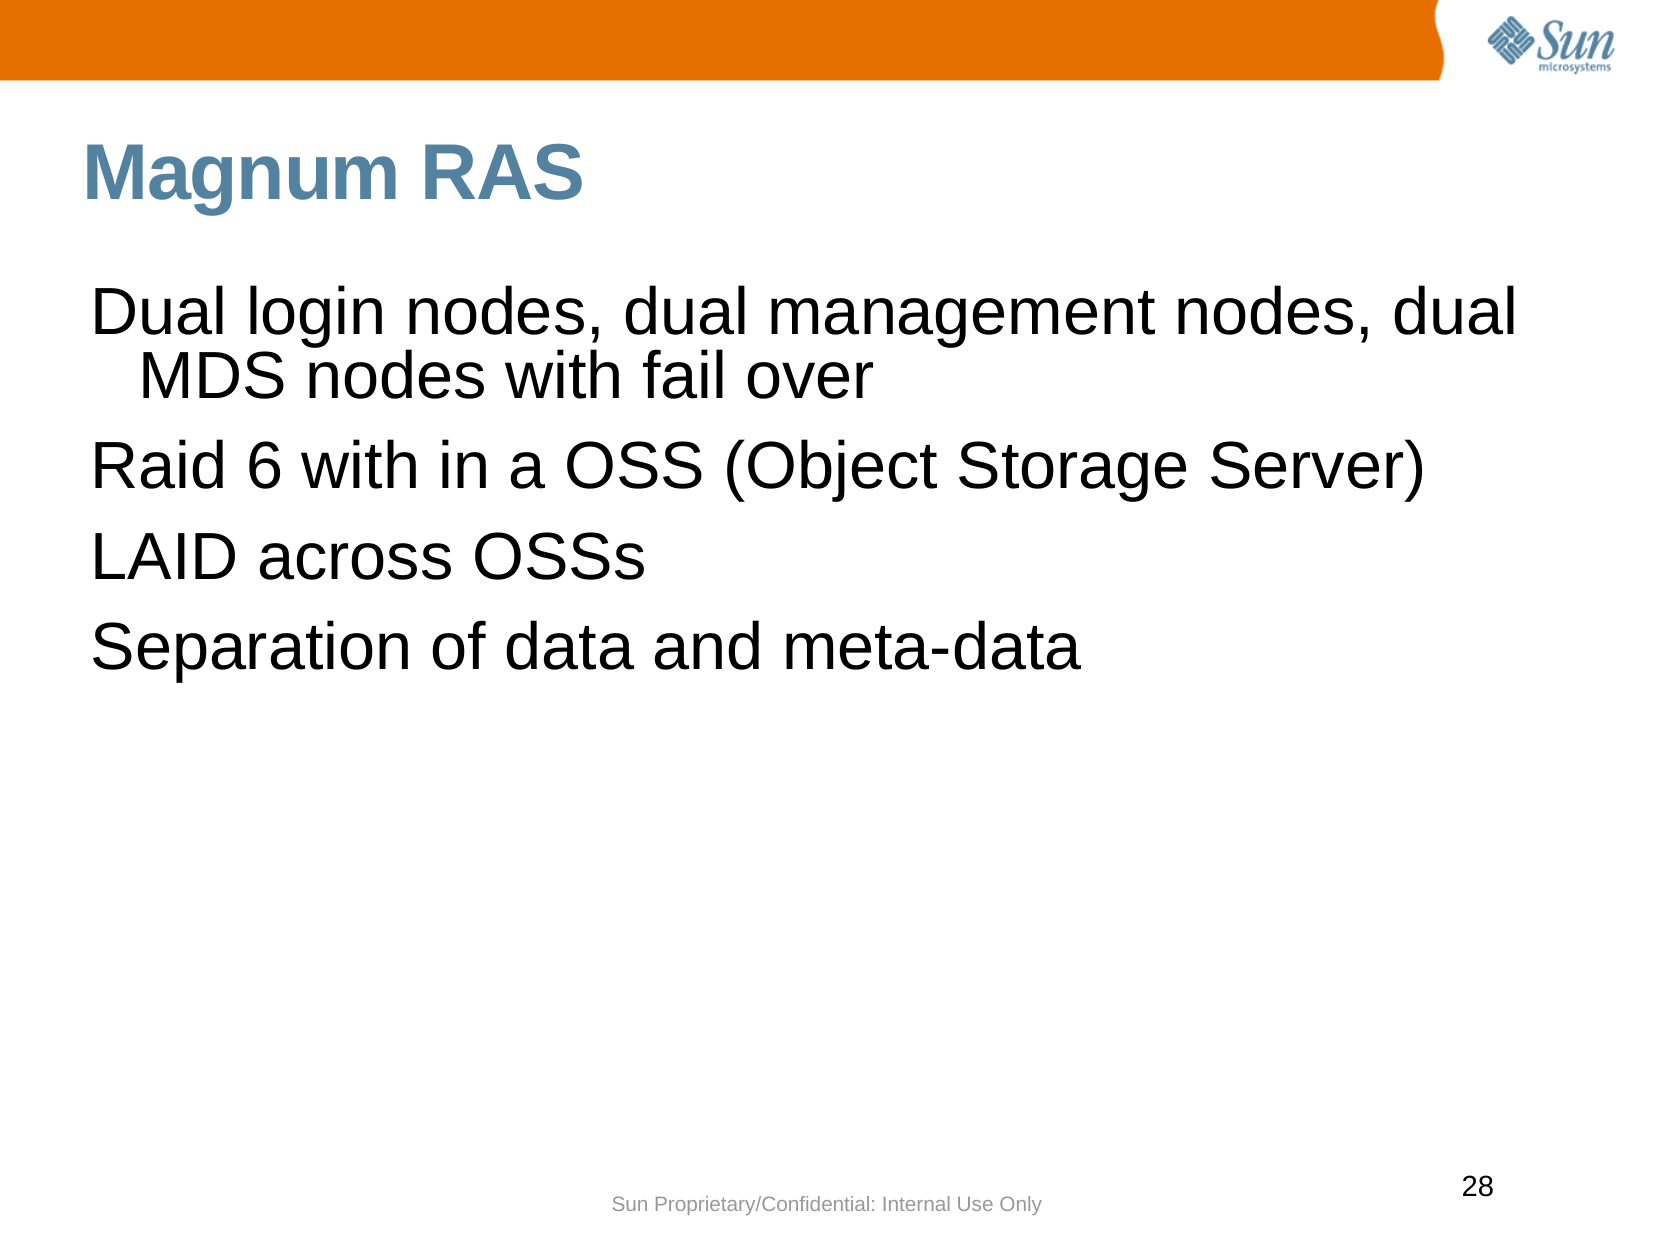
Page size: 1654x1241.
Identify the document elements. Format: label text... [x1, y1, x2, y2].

picture [0, 0, 1654, 83]
list Dual login nodes, dual management nodes, dual MDS nodes with fail over Raid 6 with in a OSS (Object Storage Server) LAID across OSSs Separation of data and meta-data [71, 283, 1545, 1121]
title Magnum RAS [82, 135, 1585, 251]
